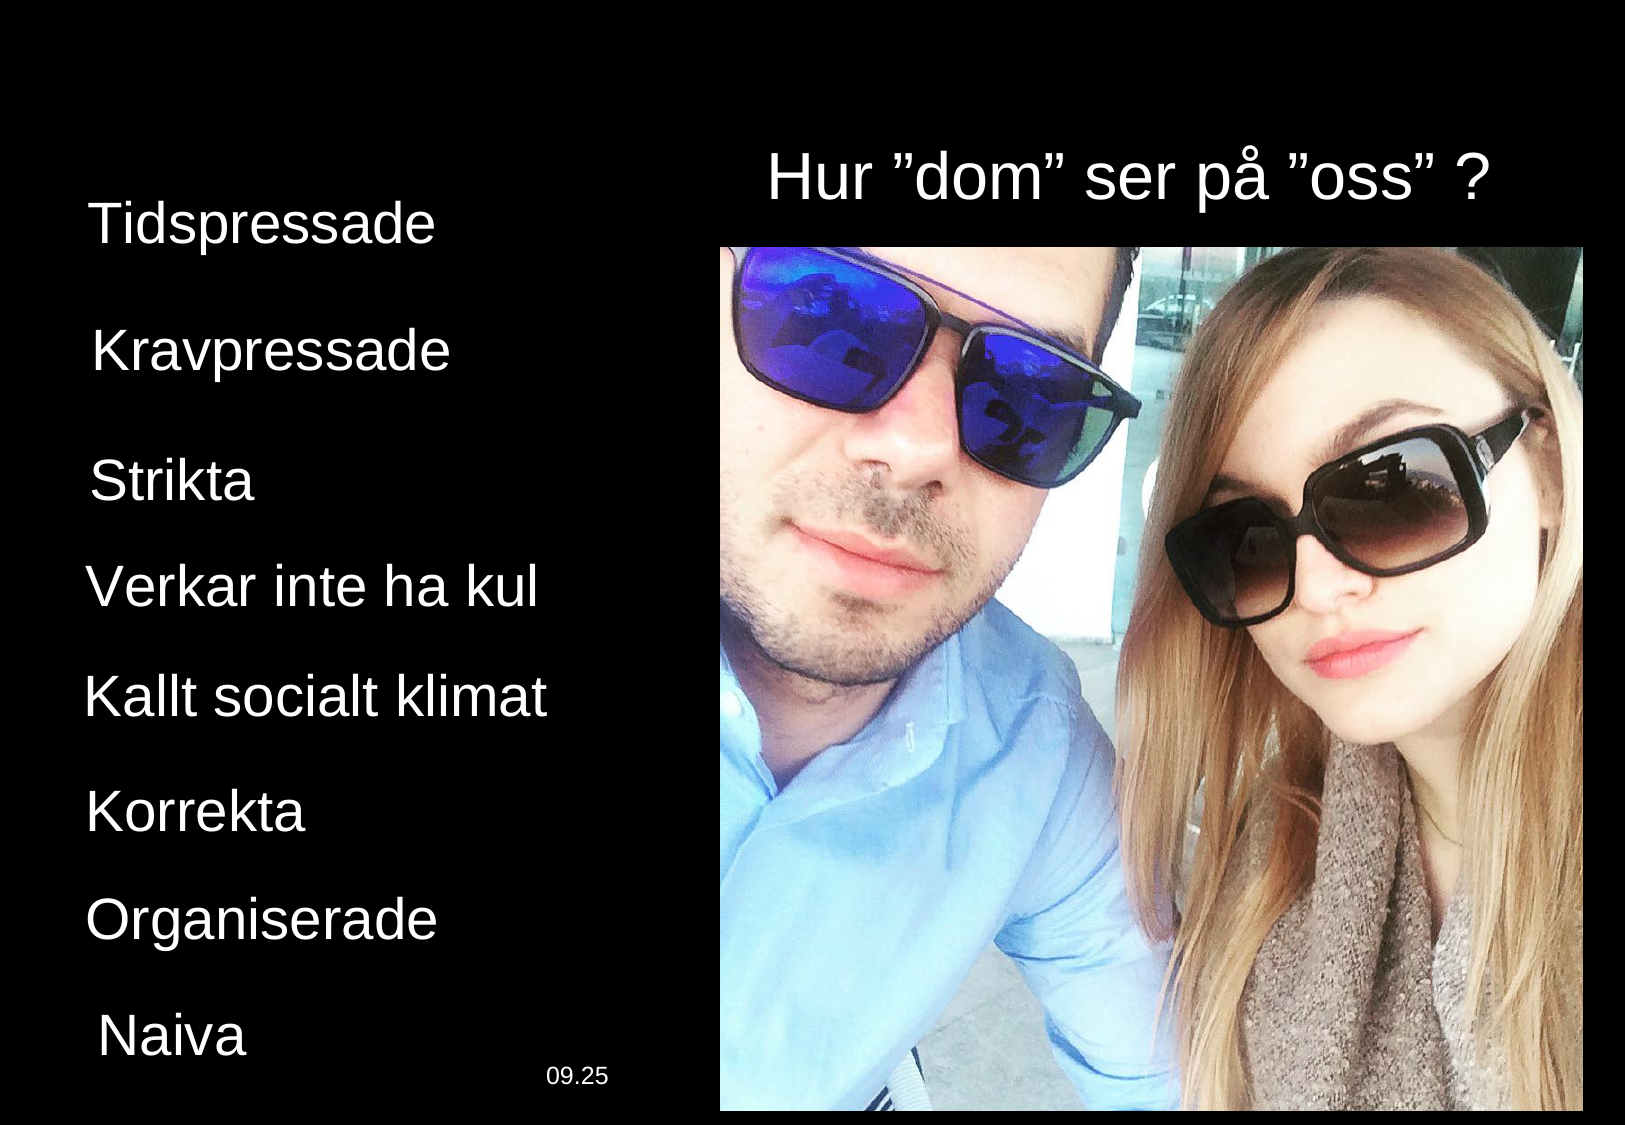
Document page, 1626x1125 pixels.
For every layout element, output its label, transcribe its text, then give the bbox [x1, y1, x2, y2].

text_box Organiserade [70, 874, 514, 959]
text_box 09.25 [531, 1052, 624, 1098]
text_box Naiva [82, 989, 349, 1075]
text_box Strikta [74, 434, 319, 520]
text_box Tidspressade [72, 177, 457, 267]
text_box Hur ”dom” ser på ”oss” ? [659, 125, 1626, 231]
picture [720, 247, 1583, 1111]
text_box Korrekta [70, 765, 337, 851]
text_box Kravpressade [76, 304, 520, 390]
text_box Kallt socialt klimat [69, 650, 579, 736]
text_box Verkar inte ha kul [70, 541, 574, 627]
